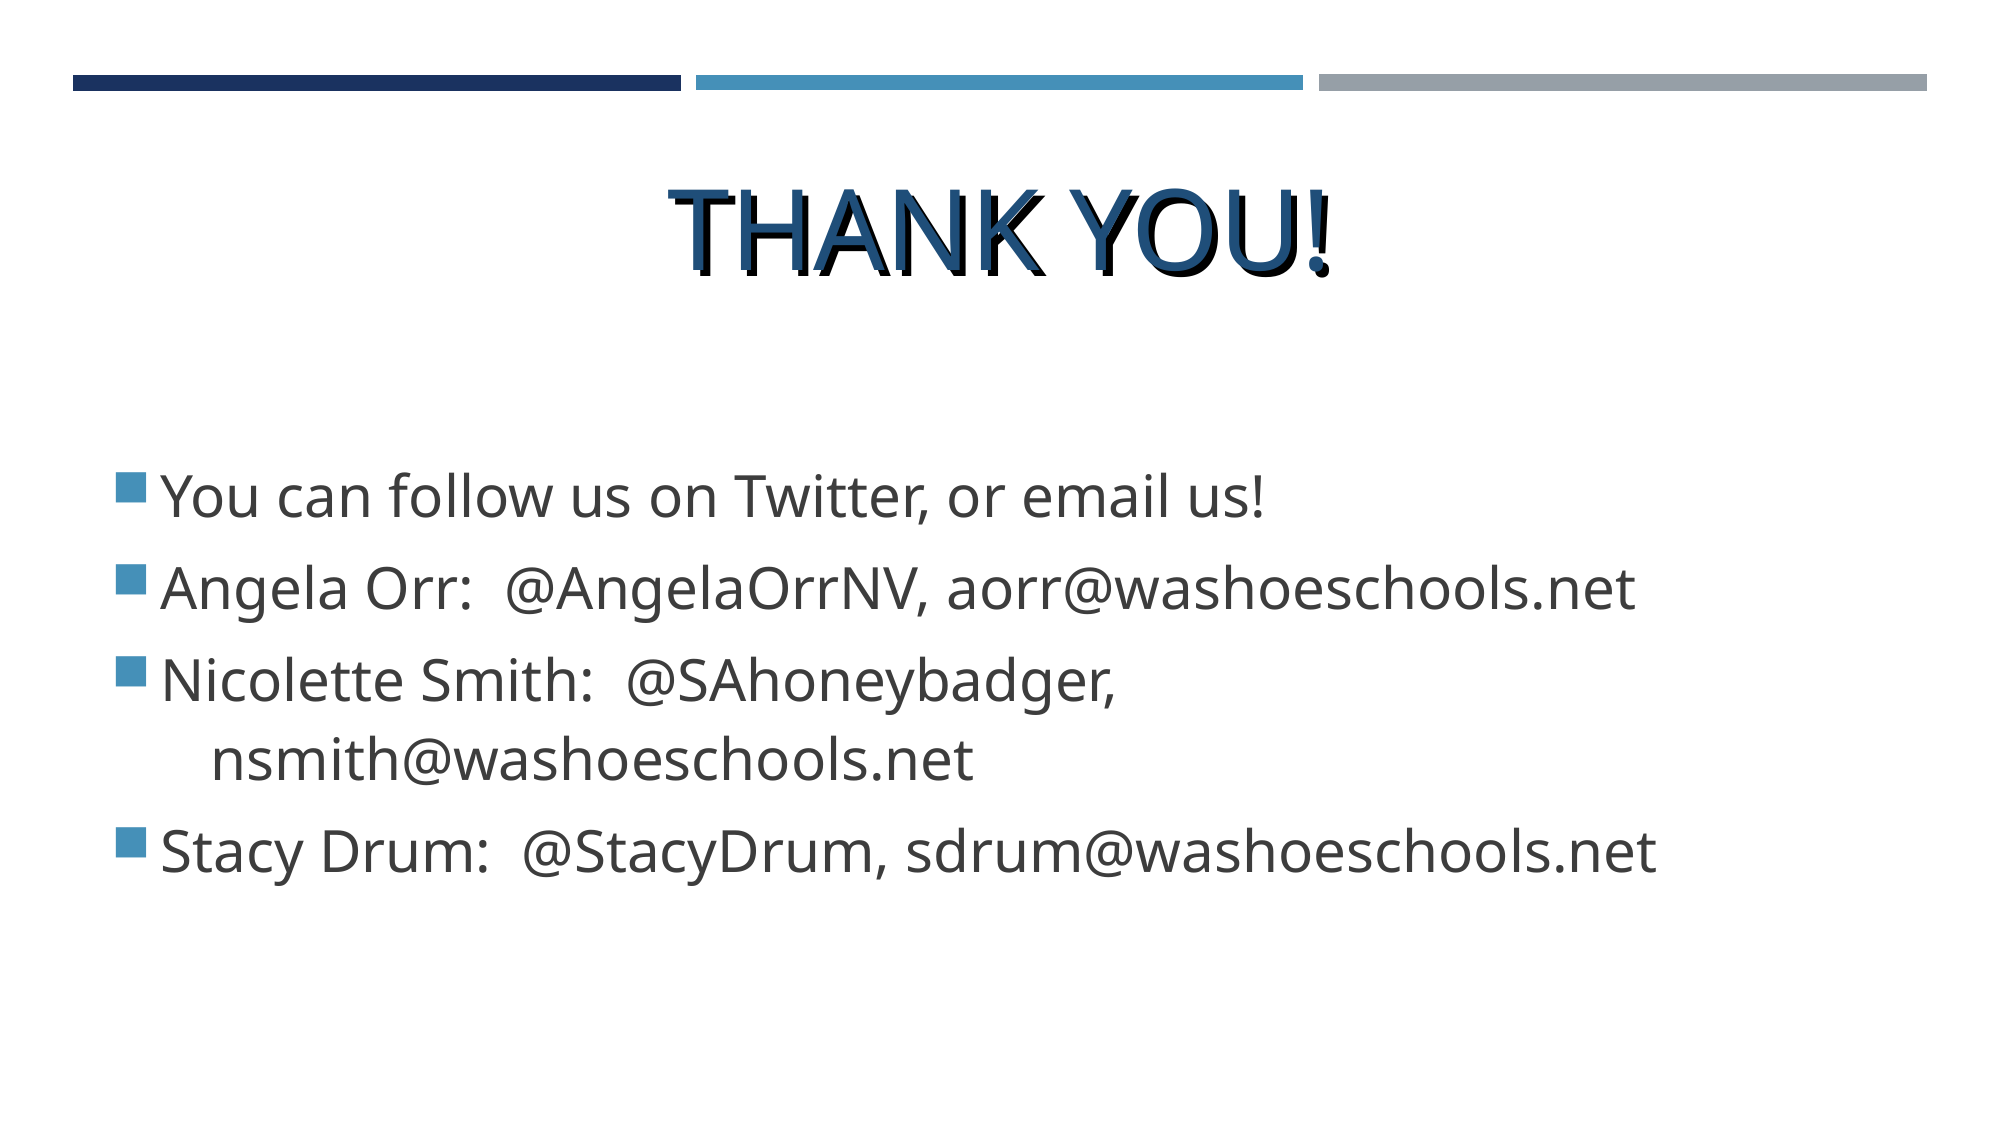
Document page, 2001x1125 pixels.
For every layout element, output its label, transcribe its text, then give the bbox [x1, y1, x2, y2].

list You can follow us on Twitter, or email us! Angela Orr: @AngelaOrrNV, aorr@washoeschools.net Nicolette Smith: @SAhoneybadger, nsmith@washoeschools.net Stacy Drum: @StacyDrum, sdrum@washoeschools.net [95, 383, 1905, 962]
title Thank you! [95, 115, 1905, 311]
